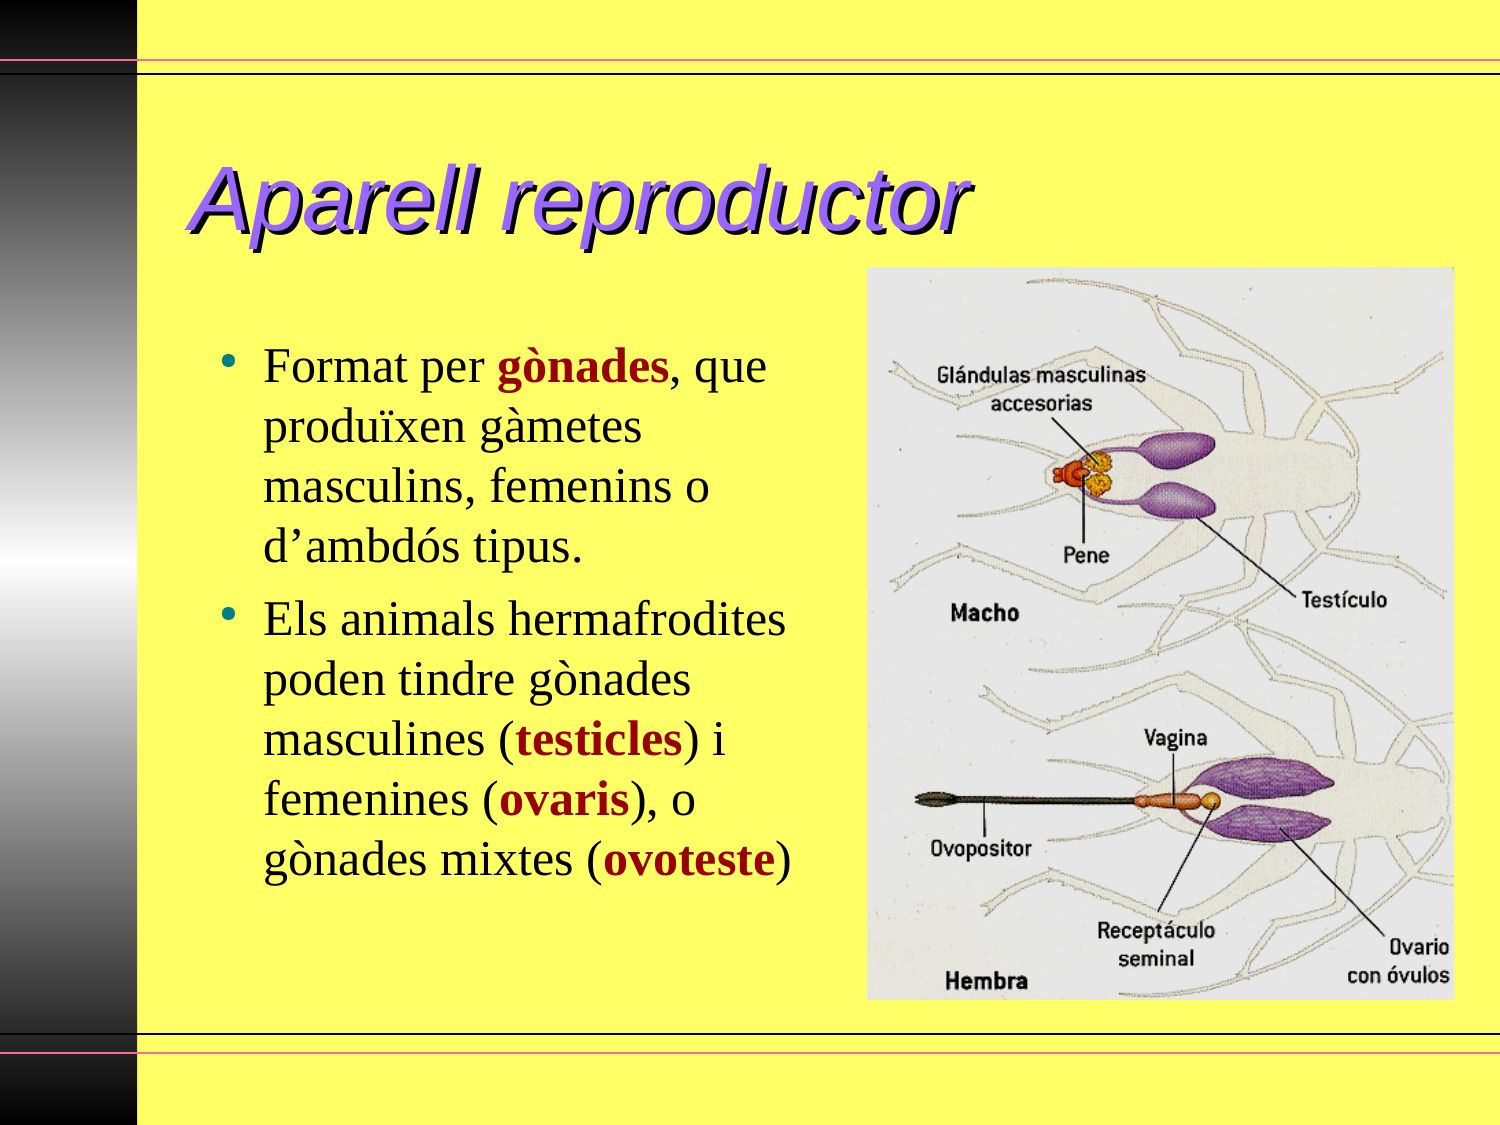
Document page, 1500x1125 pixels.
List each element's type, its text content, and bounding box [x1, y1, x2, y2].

list Format per gònades, que produïxen gàmetes masculins, femenins o d’ambdós tipus. Els animals hermafrodites poden tindre gònades masculines (testicles) i femenines (ovaris), o gònades mixtes (ovoteste) [174, 324, 815, 1001]
title Aparell reproductor [174, 99, 1450, 288]
picture [867, 267, 1454, 1000]
